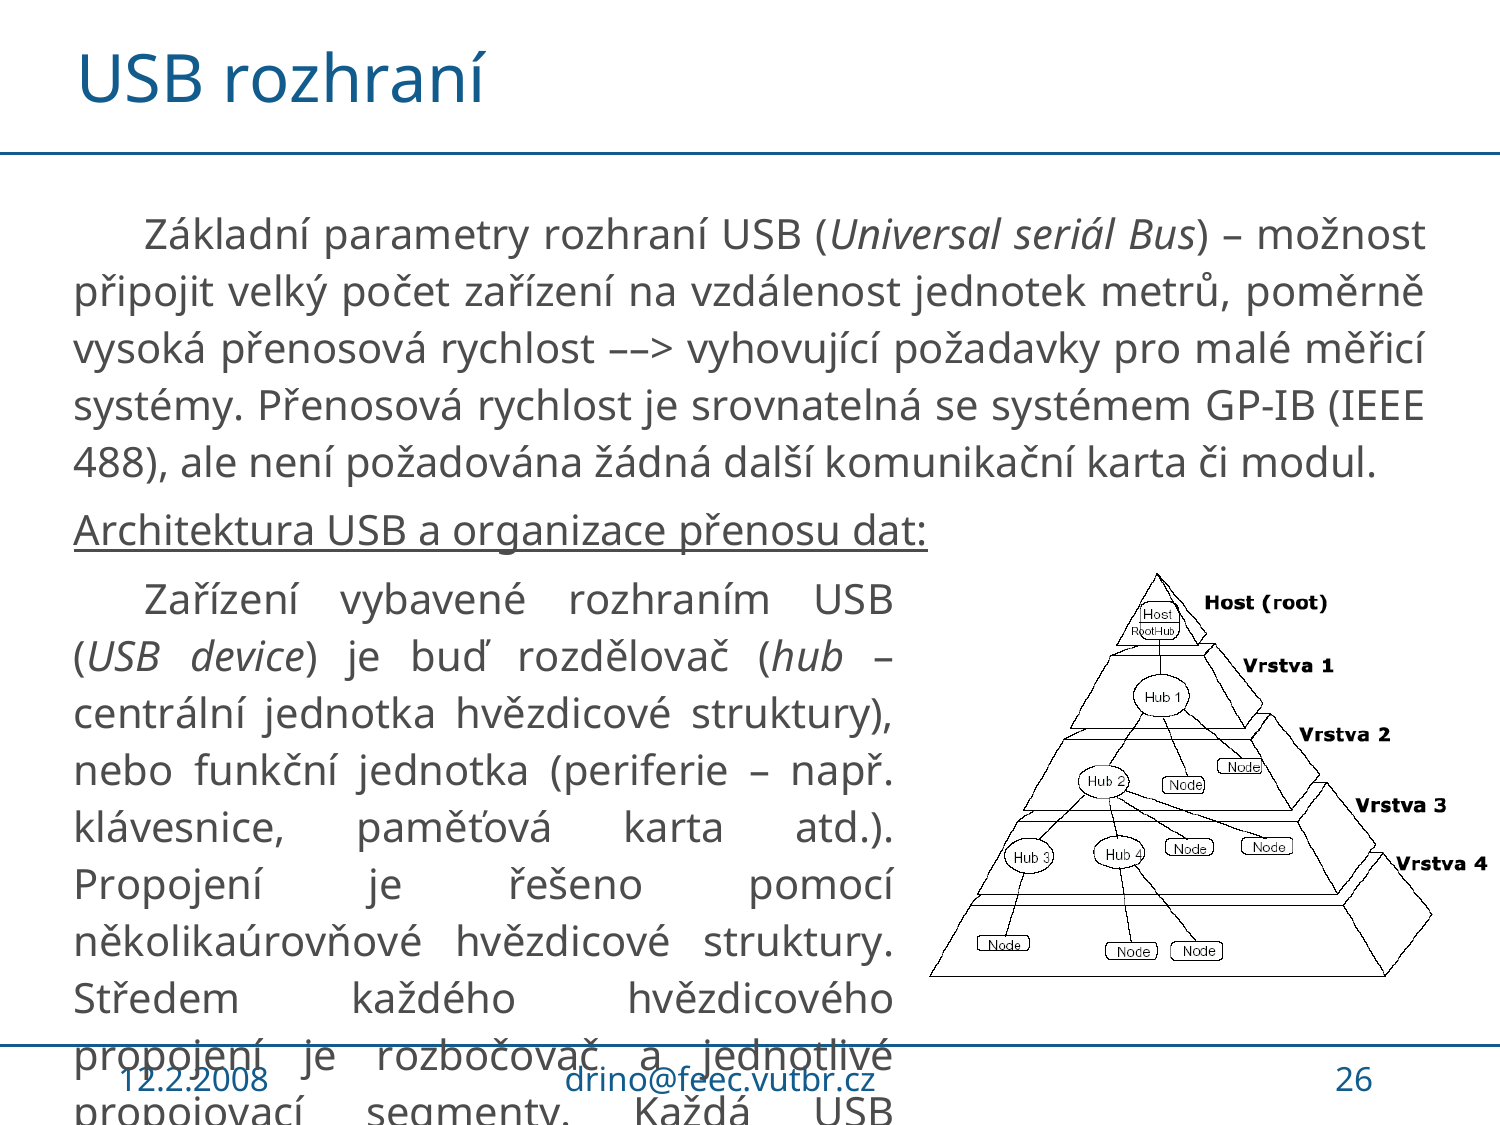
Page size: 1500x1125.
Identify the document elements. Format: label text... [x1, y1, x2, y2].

text_box Základní parametry rozhraní USB (Universal seriál Bus) – možnost připojit velký počet zařízení na vzdálenost jednotek metrů, poměrně vysoká přenosová rychlost ––> vyhovující požadavky pro malé měřicí systémy. Přenosová rychlost je srovnatelná se systémem GP-IB (IEEE 488), ale není požadována žádná další komunikační karta či modul. Architektura USB a organizace přenosu dat: Zařízení vybavené rozhraním USB (USB device) je buď rozdělovač (hub – centrální jednotka hvězdicové struktury), nebo funkční jednotka (periferie – např. klávesnice, paměťová karta atd.). Propojení je řešeno pomocí několikaúrovňové hvězdicové struktury. Středem každého hvězdicového propojení je rozbočovač a jednotlivé propojovací segmenty. Každá USB zařízení má svoji USB adresu. [59, 196, 1442, 1125]
picture [927, 566, 1490, 981]
title USB rozhraní [0, 0, 1500, 152]
